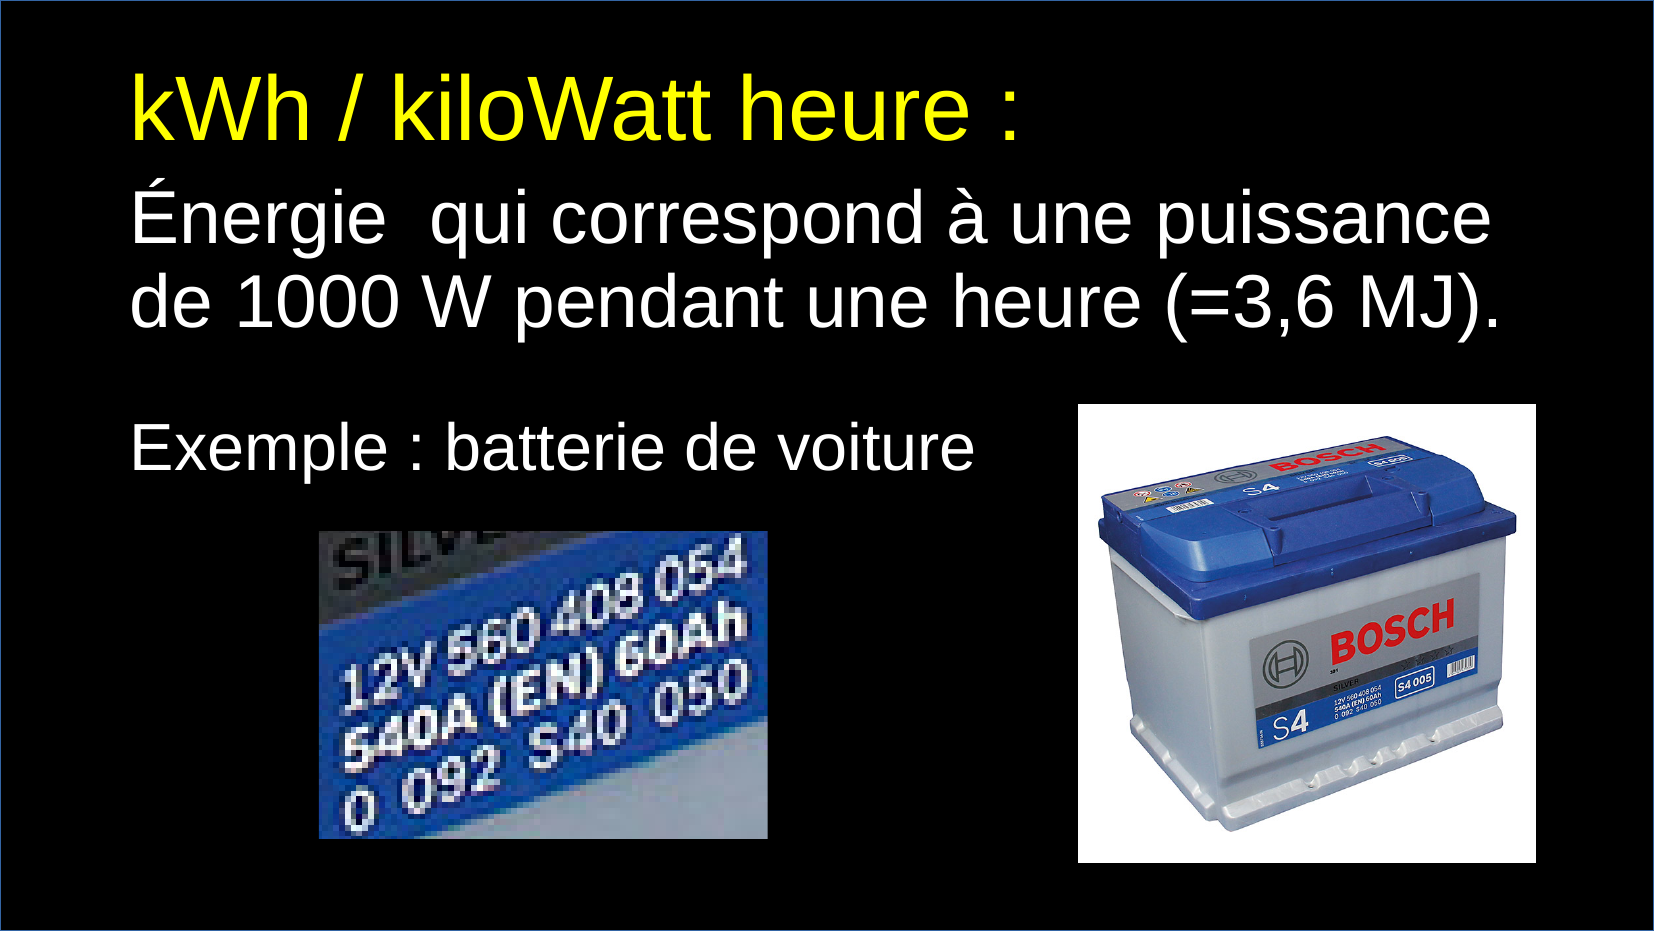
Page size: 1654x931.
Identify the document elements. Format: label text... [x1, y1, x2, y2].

title kWh / kiloWatt heure : [129, 5, 1394, 147]
text_box [0, 0, 1654, 931]
title Énergie qui correspond à une puissance de 1000 W pendant une heure (=3,6 MJ). [129, 147, 1536, 373]
picture [318, 531, 768, 839]
title Exemple : batterie de voiture [129, 372, 1052, 597]
picture [1078, 404, 1536, 863]
